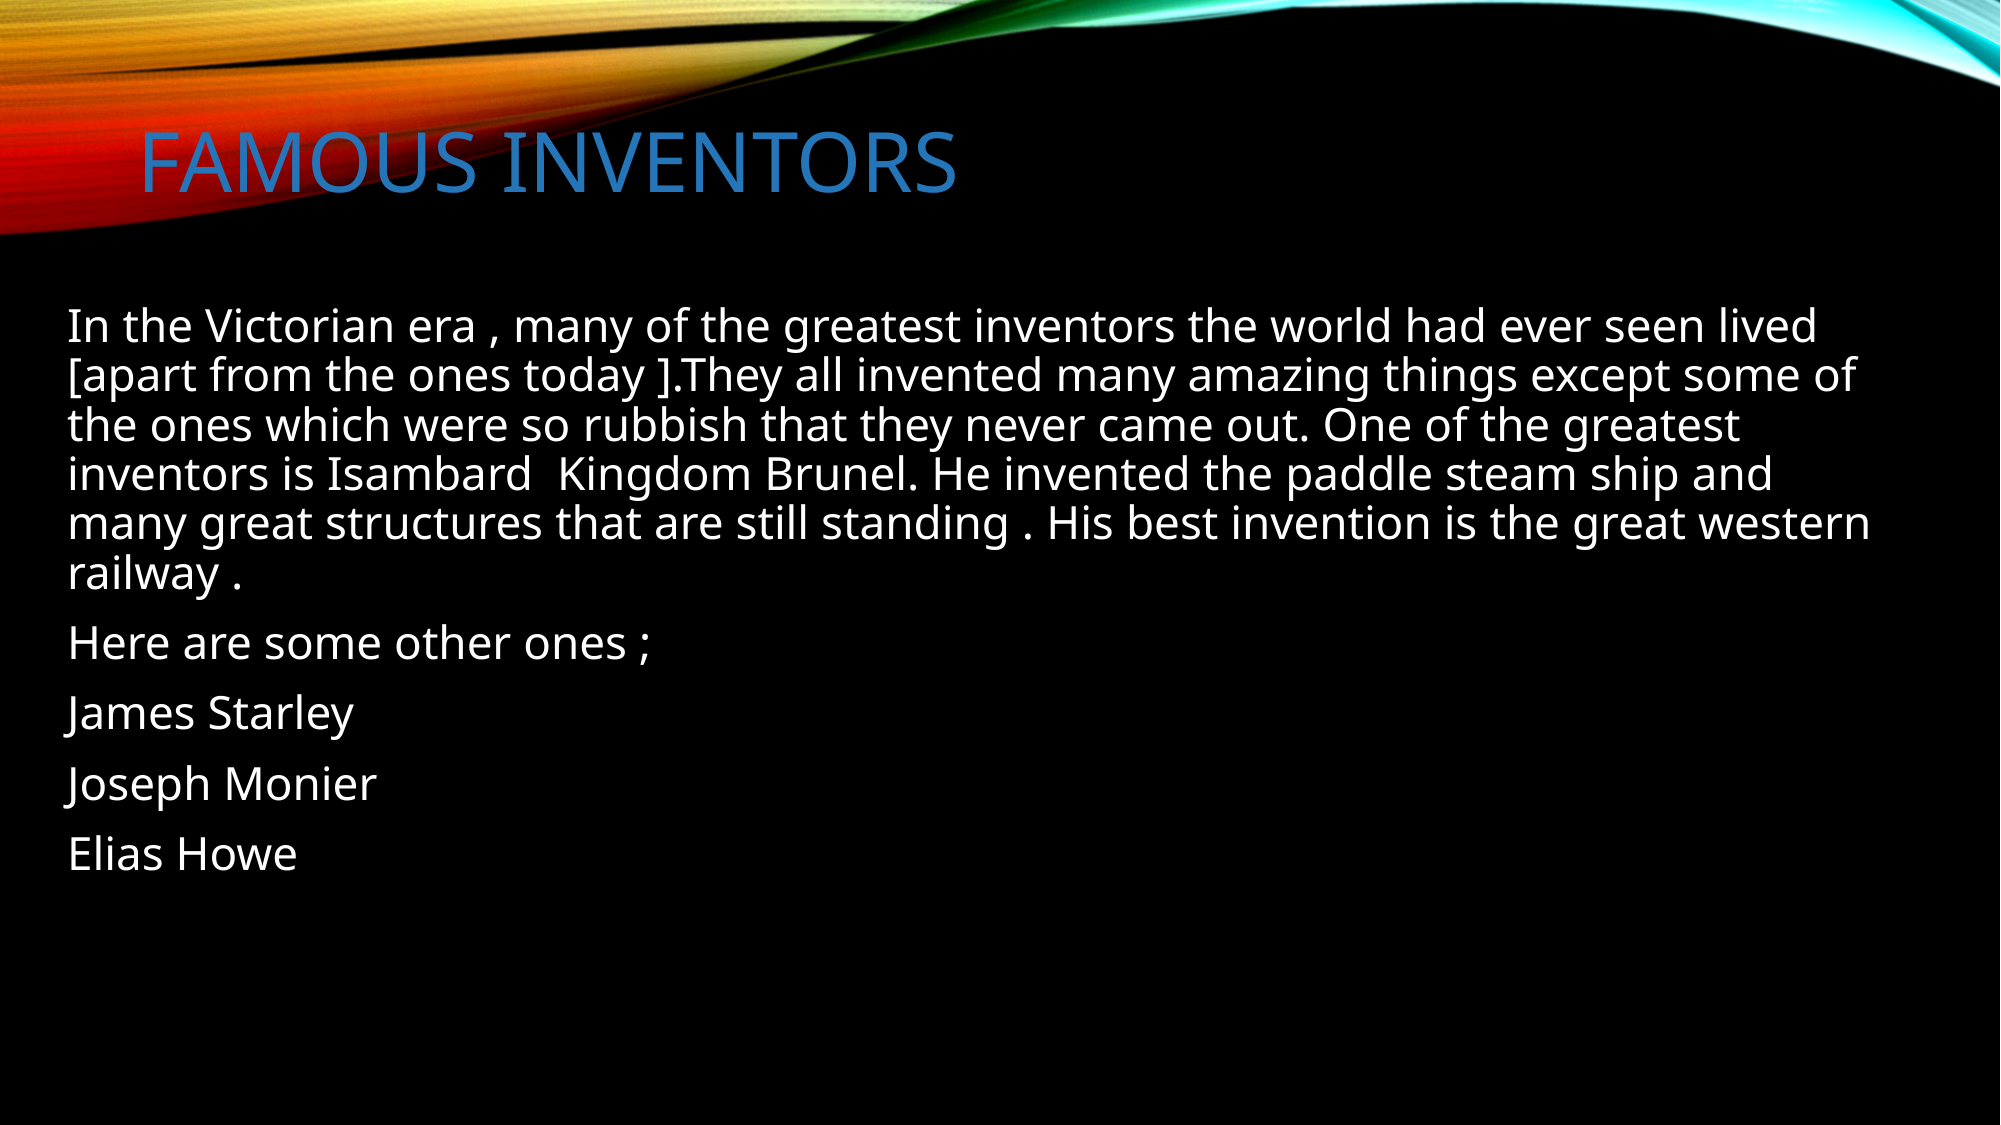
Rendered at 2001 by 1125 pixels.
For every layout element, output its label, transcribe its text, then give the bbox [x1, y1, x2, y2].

list In the Victorian era , many of the greatest inventors the world had ever seen lived [apart from the ones today ].They all invented many amazing things except some of the ones which were so rubbish that they never came out. One of the greatest inventors is Isambard Kingdom Brunel. He invented the paddle steam ship and many great structures that are still standing . His best invention is the great western railway . Here are some other ones ; James Starley Joseph Monier Elias Howe [52, 295, 1898, 938]
title FAMOUS INVENTORS [122, 35, 1478, 295]
